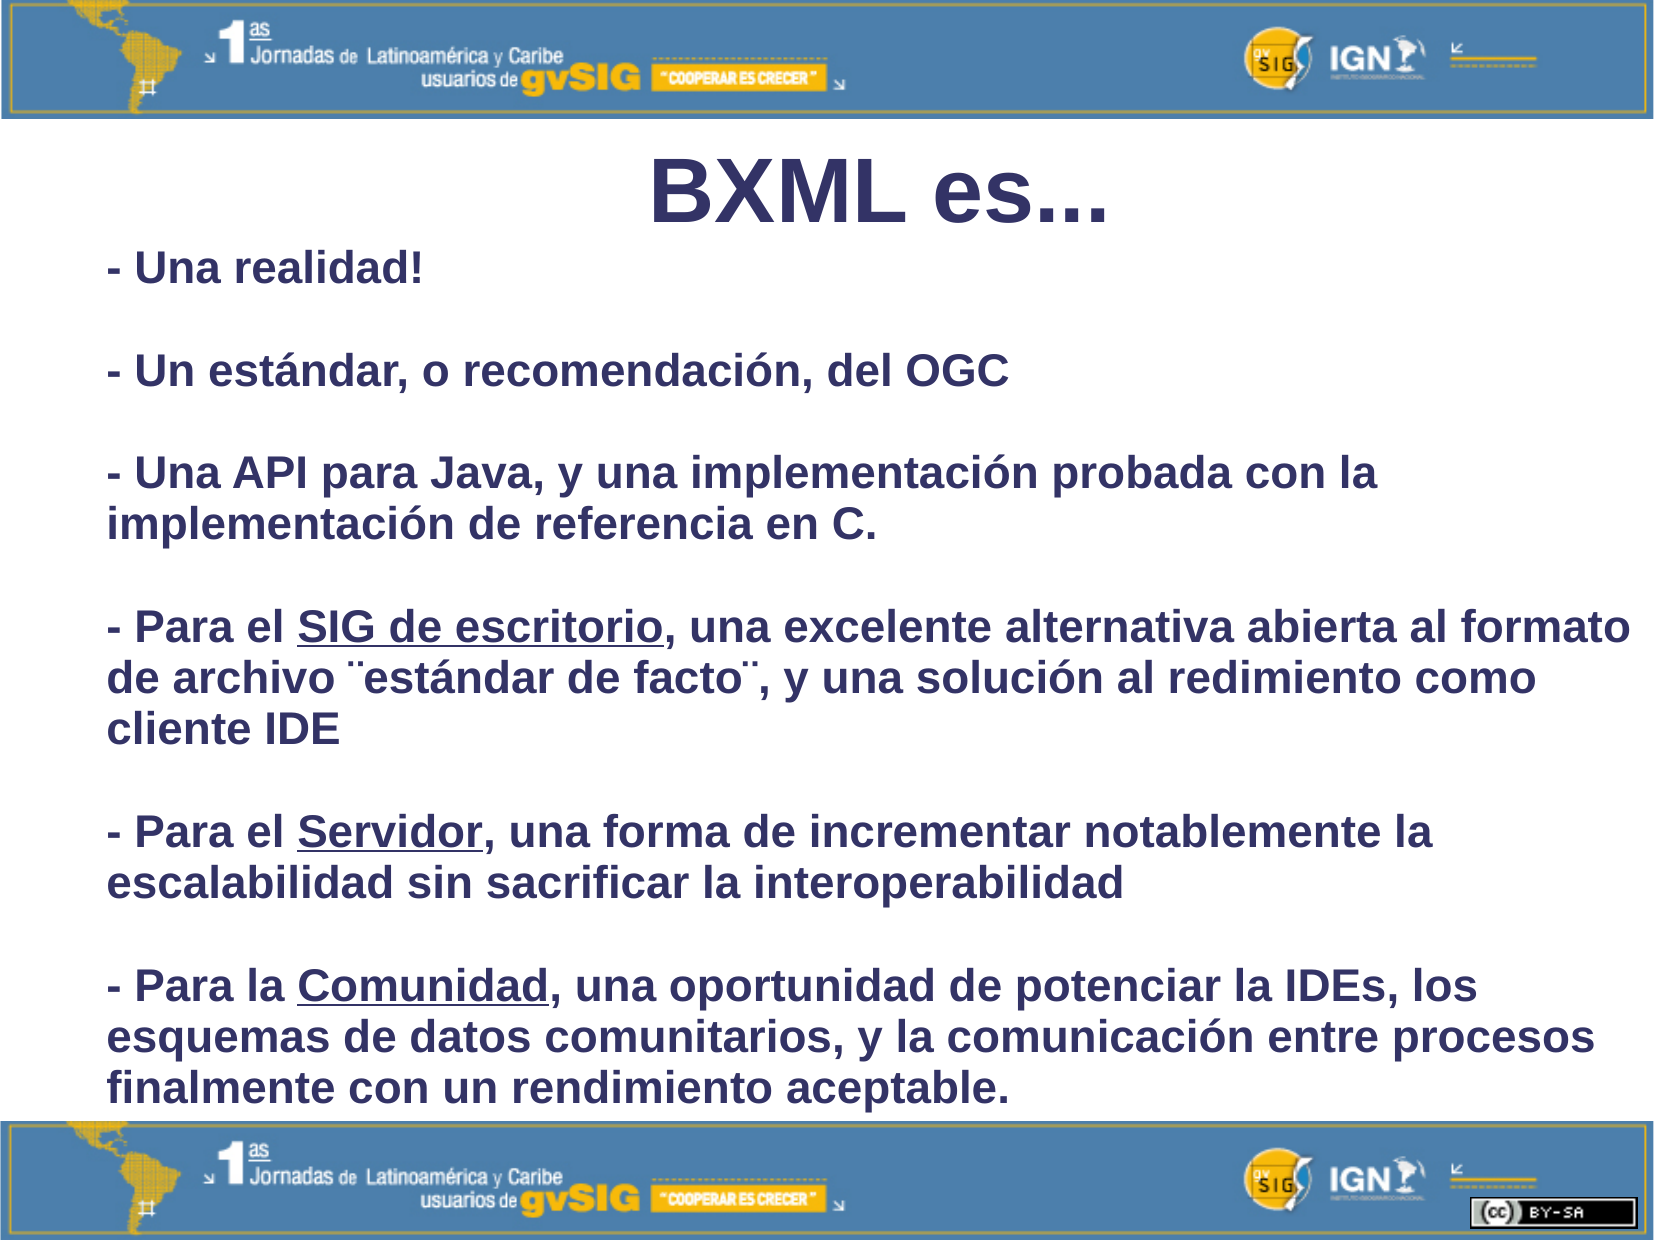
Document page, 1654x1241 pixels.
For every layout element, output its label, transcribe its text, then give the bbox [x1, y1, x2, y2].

picture [0, 0, 1654, 119]
picture [0, 1121, 1654, 1241]
text_box BXML es... - Una realidad! - Un estándar, o recomendación, del OGC - Una API para Java, y una implementación probada con la implementación de referencia en C. - Para el SIG de escritorio, una excelente alternativa abierta al formato de archivo ¨estándar de facto¨, y una solución al redimiento como cliente IDE - Para el Servidor, una forma de incrementar notablemente la escalabilidad sin sacrificar la interoperabilidad - Para la Comunidad, una oportunidad de potenciar la IDEs, los esquemas de datos comunitarios, y la comunicación entre procesos finalmente con un rendimiento aceptable. [106, 63, 1654, 1121]
